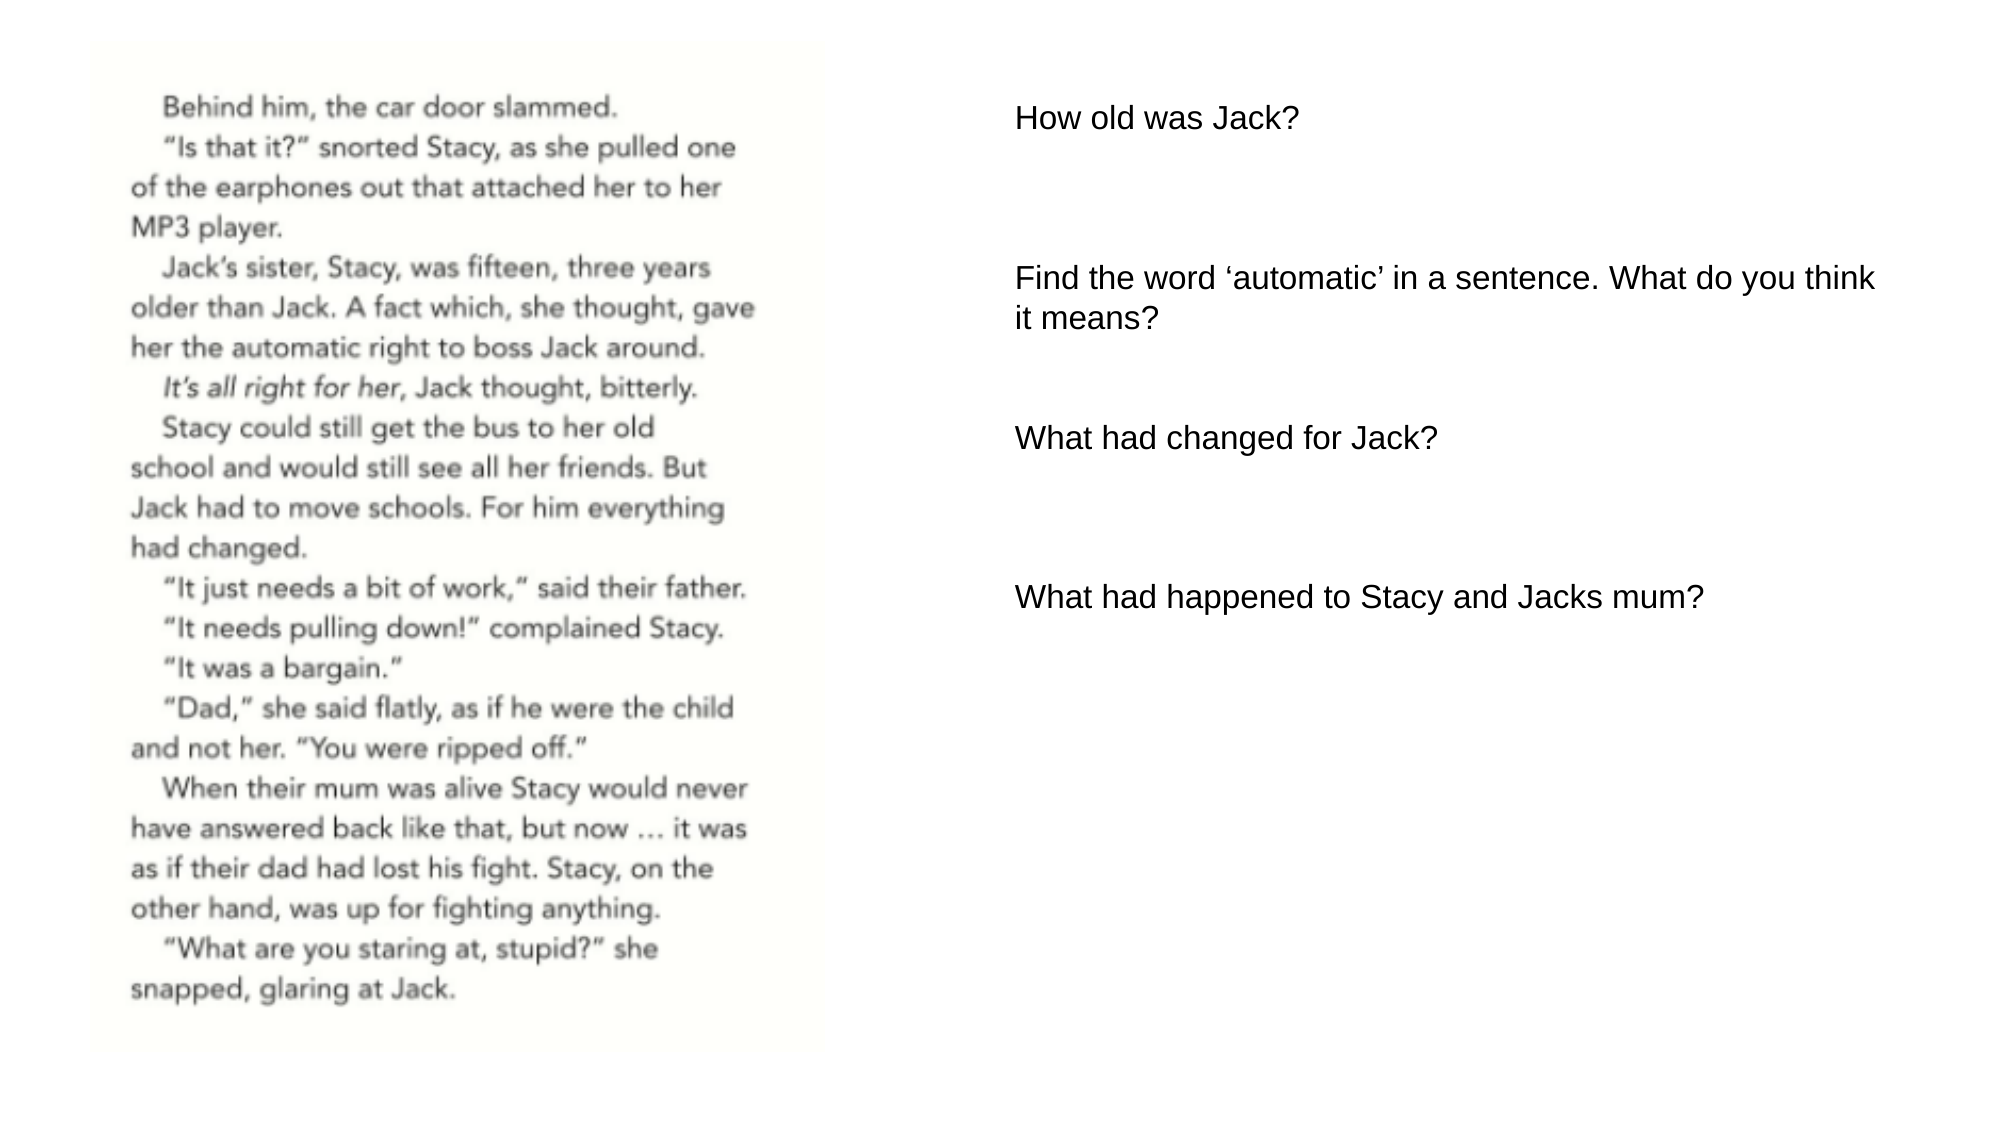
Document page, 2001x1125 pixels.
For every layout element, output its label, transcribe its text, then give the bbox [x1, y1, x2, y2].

text_box How old was Jack? Find the word ‘automatic’ in a sentence. What do you think it means? What had changed for Jack? What had happened to Stacy and Jacks mum? [999, 89, 1910, 857]
picture [90, 41, 825, 1052]
